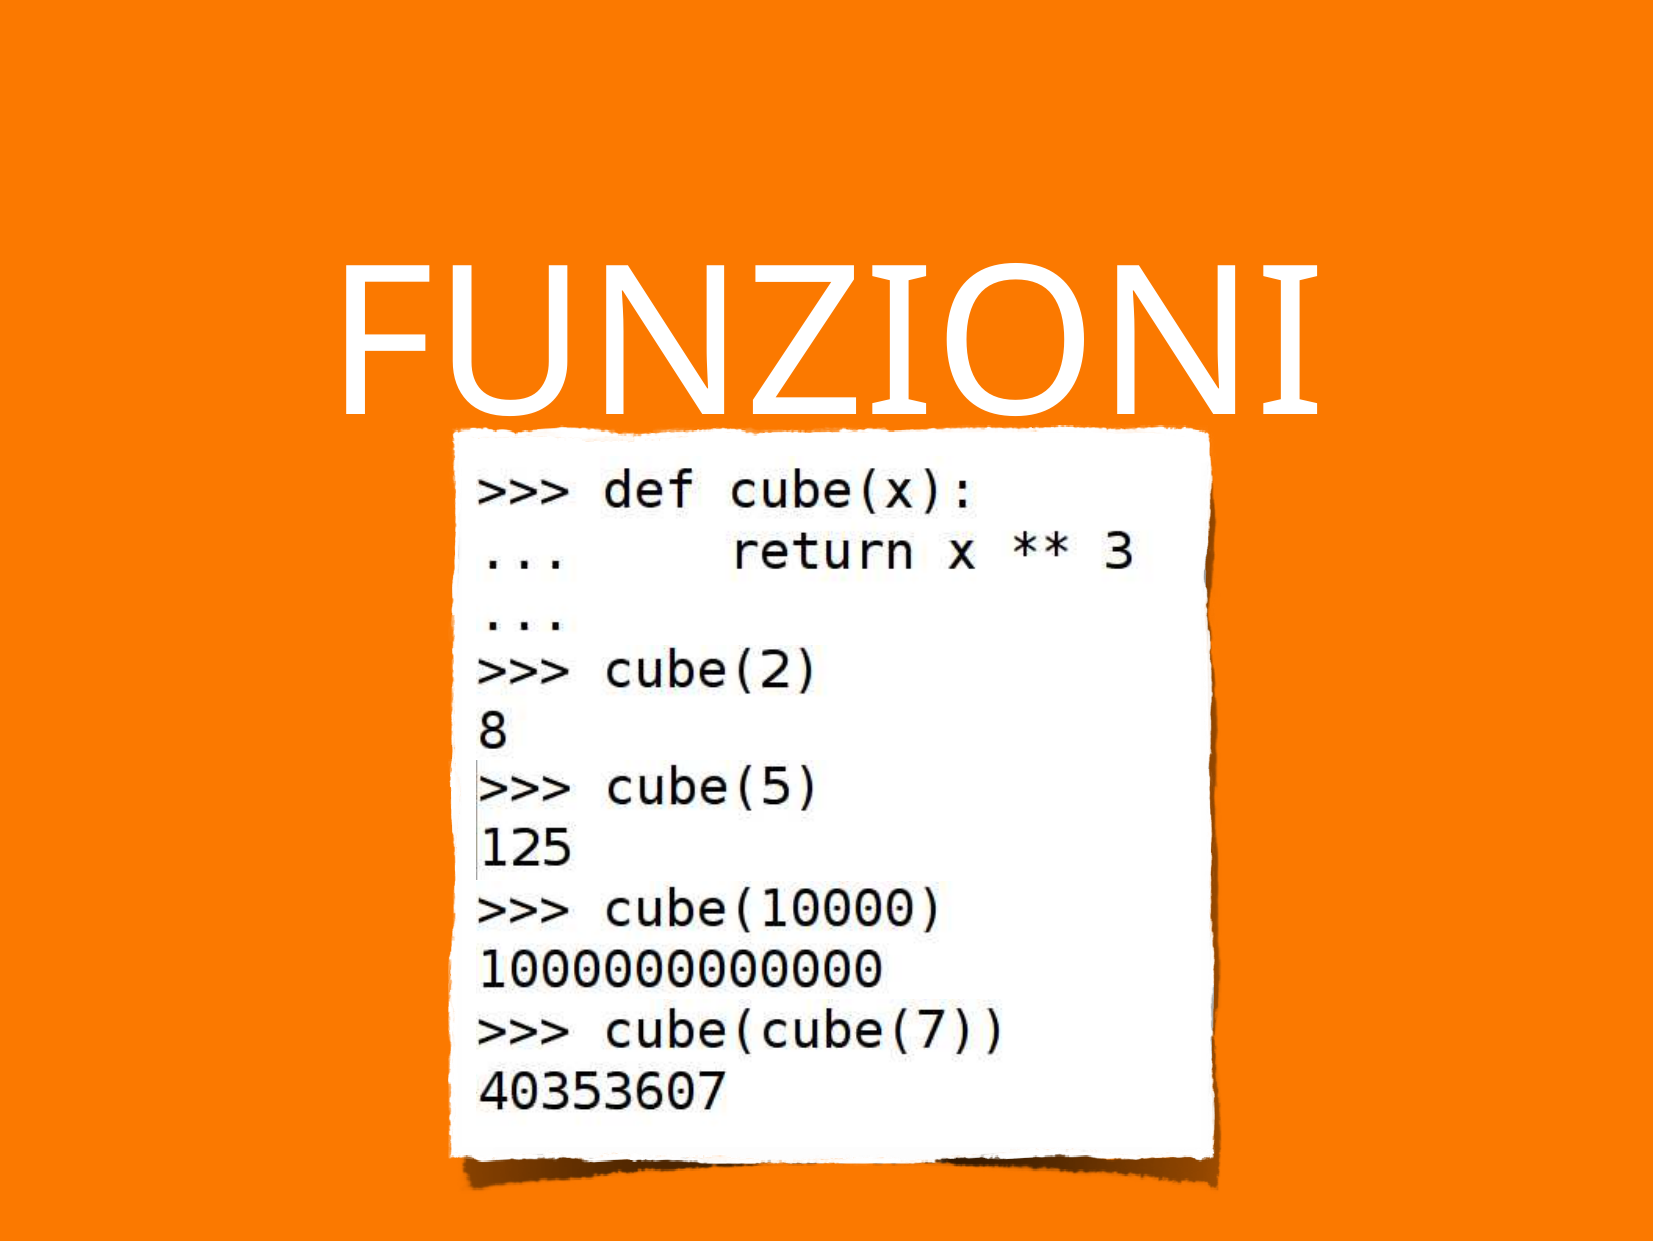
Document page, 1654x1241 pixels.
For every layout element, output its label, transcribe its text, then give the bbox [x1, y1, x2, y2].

picture [444, 451, 1222, 1194]
text_box FUNZIONI [0, 185, 1653, 451]
